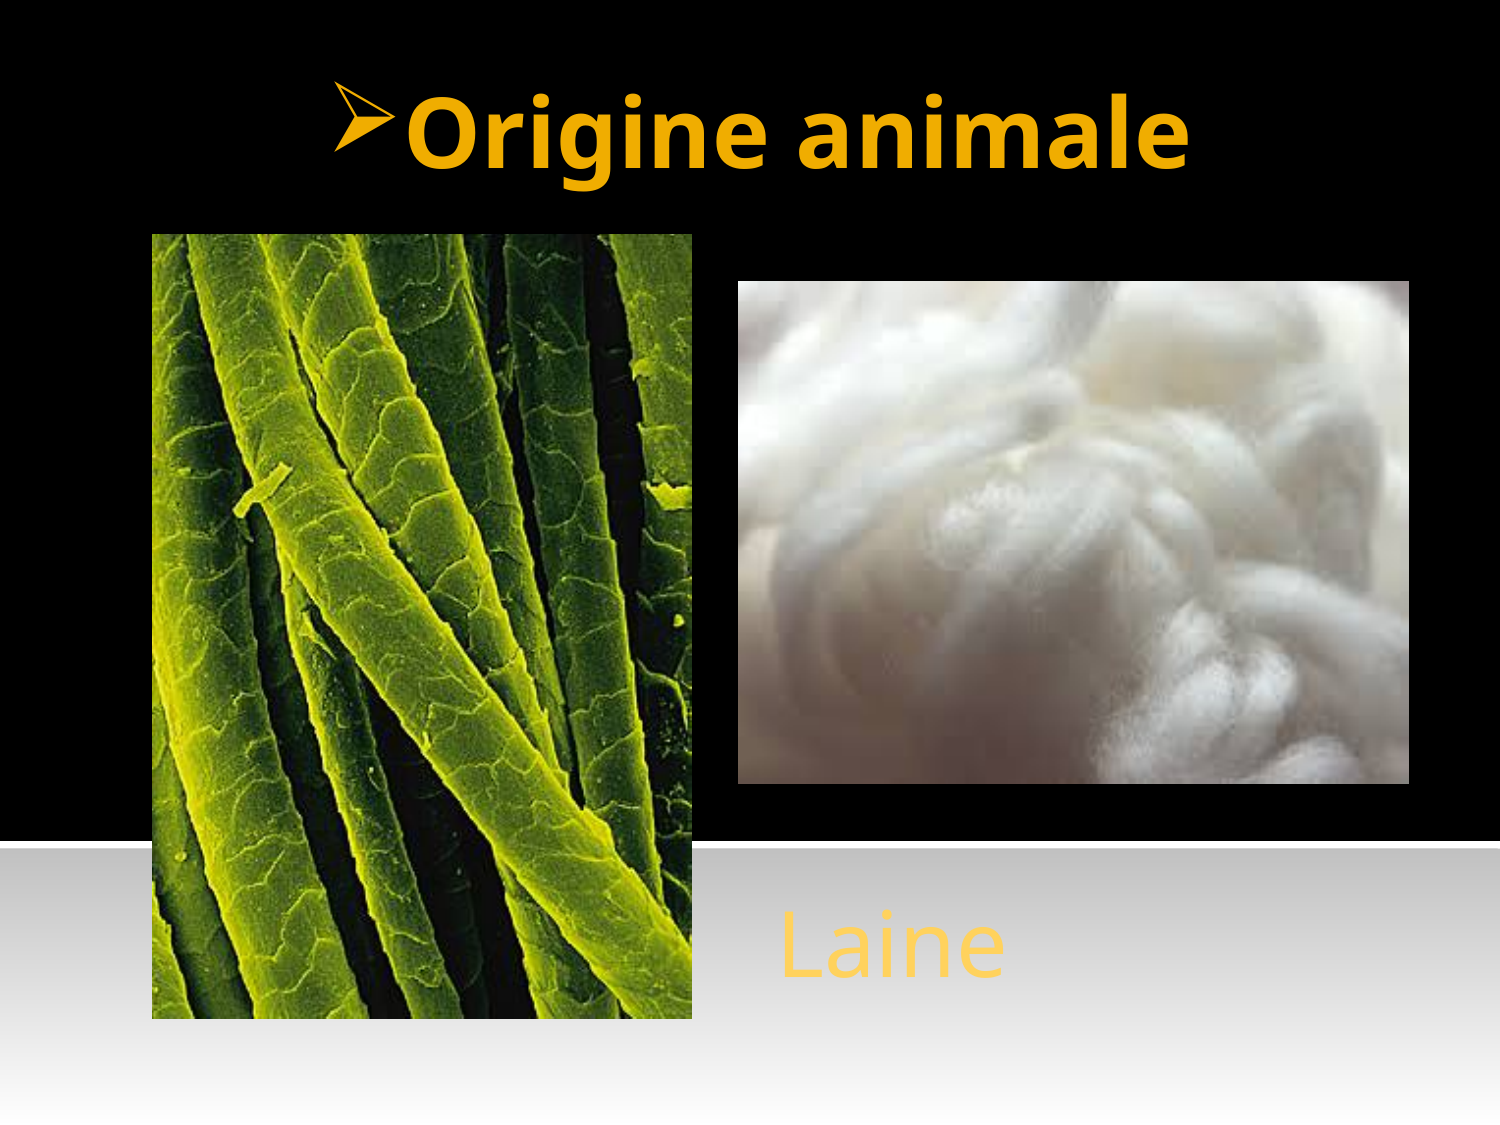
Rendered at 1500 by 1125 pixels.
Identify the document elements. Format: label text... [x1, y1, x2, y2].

picture [738, 281, 1409, 784]
title Origine animale [93, 70, 1419, 223]
text_box Laine [761, 878, 1067, 1004]
picture [152, 234, 692, 1019]
